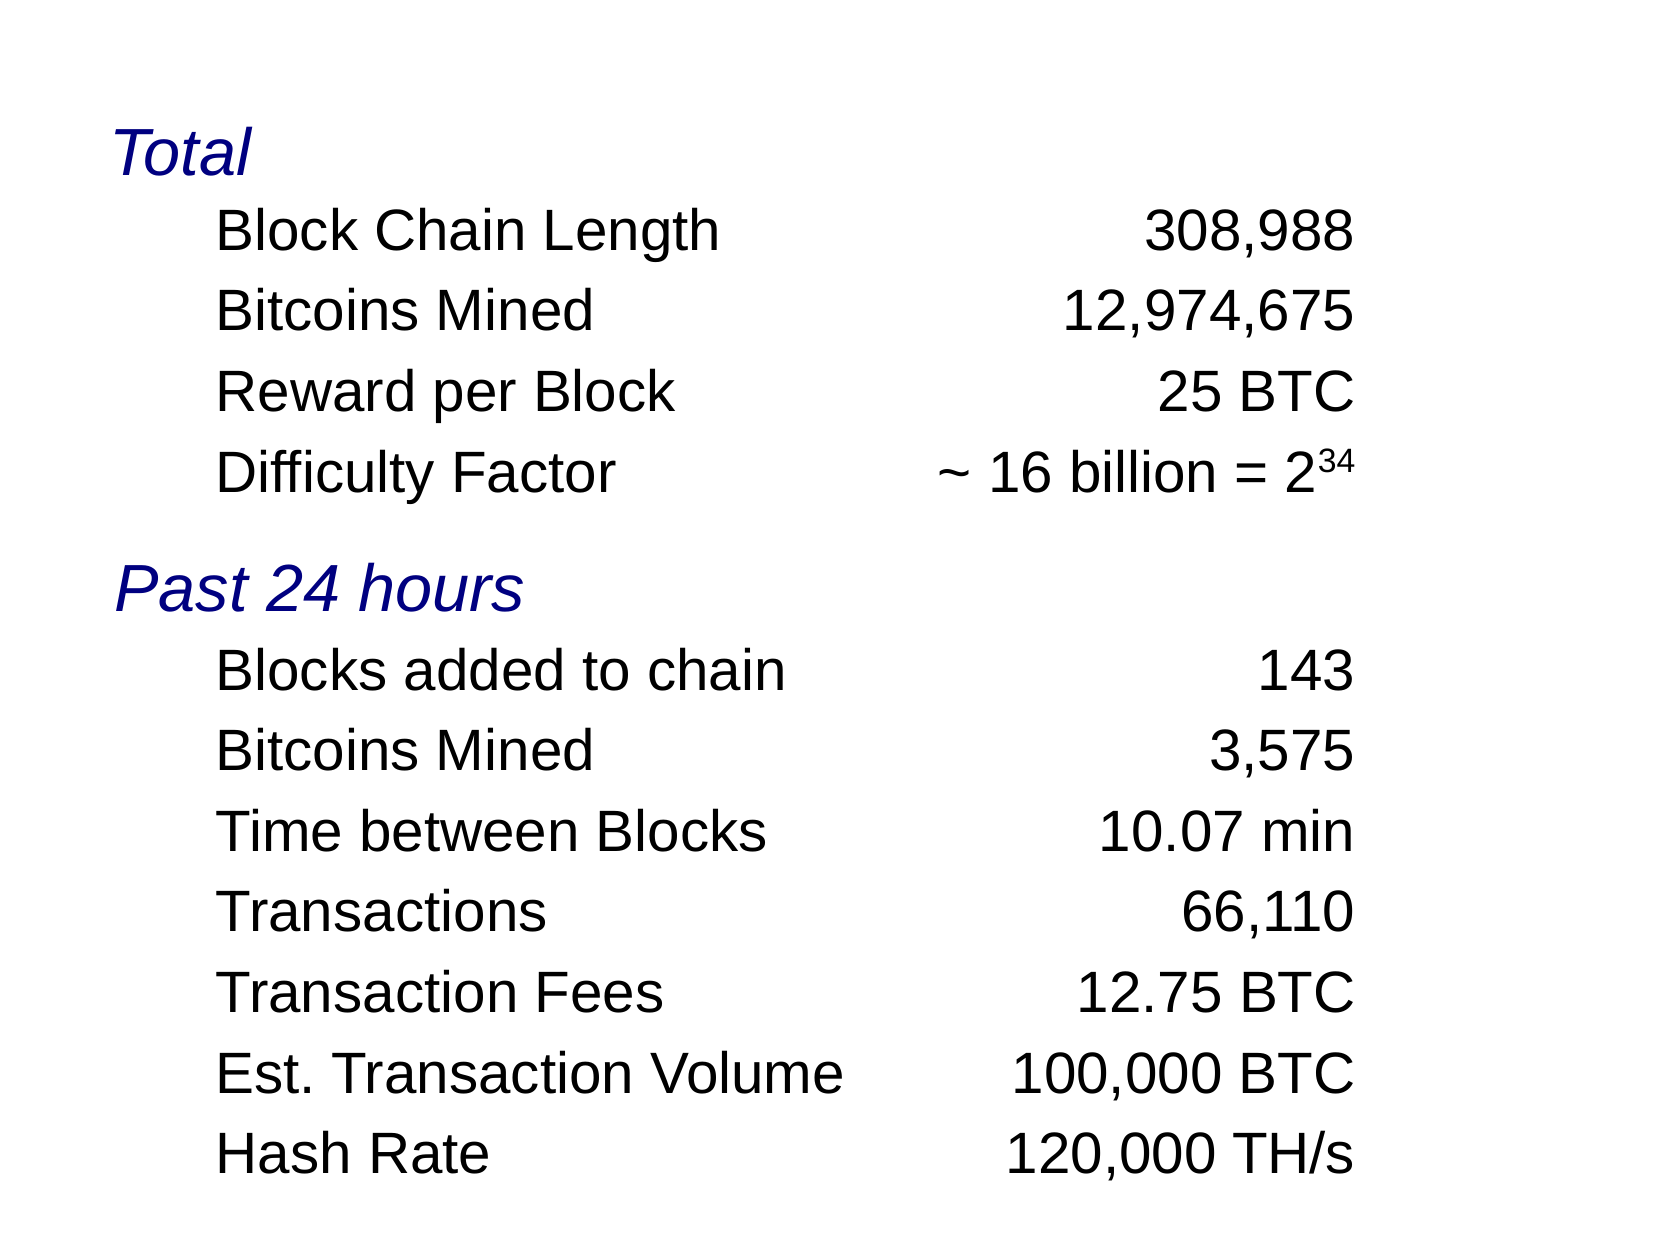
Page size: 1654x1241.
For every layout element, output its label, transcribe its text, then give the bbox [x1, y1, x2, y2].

table_cell 120,000 TH/s [880, 1114, 1370, 1194]
table_cell Transaction Fees [202, 953, 879, 1033]
table_cell 3,575 [880, 711, 1370, 791]
table_cell Time between Blocks [202, 792, 879, 871]
table_cell 10.07 min [880, 792, 1370, 871]
table_cell 100,000 BTC [880, 1034, 1370, 1113]
table_cell Est. Transaction Volume [202, 1034, 879, 1113]
table_cell Hash Rate [202, 1114, 879, 1194]
text_box Past 24 hours [99, 543, 540, 633]
table_cell 25 BTC [880, 352, 1370, 432]
table_cell Bitcoins Mined [202, 271, 879, 351]
table_cell ~ 16 billion = 234 [880, 433, 1370, 515]
table_cell 66,110 [880, 872, 1370, 952]
table_cell 12,974,675 [880, 271, 1370, 351]
table_cell 12.75 BTC [880, 953, 1370, 1033]
table_cell Blocks added to chain [202, 630, 879, 710]
table_cell [880, 516, 1370, 572]
table_cell 143 [880, 630, 1370, 710]
table_header Block Chain Length [202, 191, 879, 270]
table_cell Difficulty Factor [202, 433, 879, 515]
table_cell [880, 573, 1370, 629]
text_box Total [94, 107, 266, 198]
table_cell Reward per Block [202, 352, 879, 432]
table_header 308,988 [880, 191, 1370, 270]
table_cell Bitcoins Mined [202, 711, 879, 791]
table_cell [540, 573, 879, 629]
table_cell [202, 516, 879, 572]
table_cell Transactions [202, 872, 879, 952]
